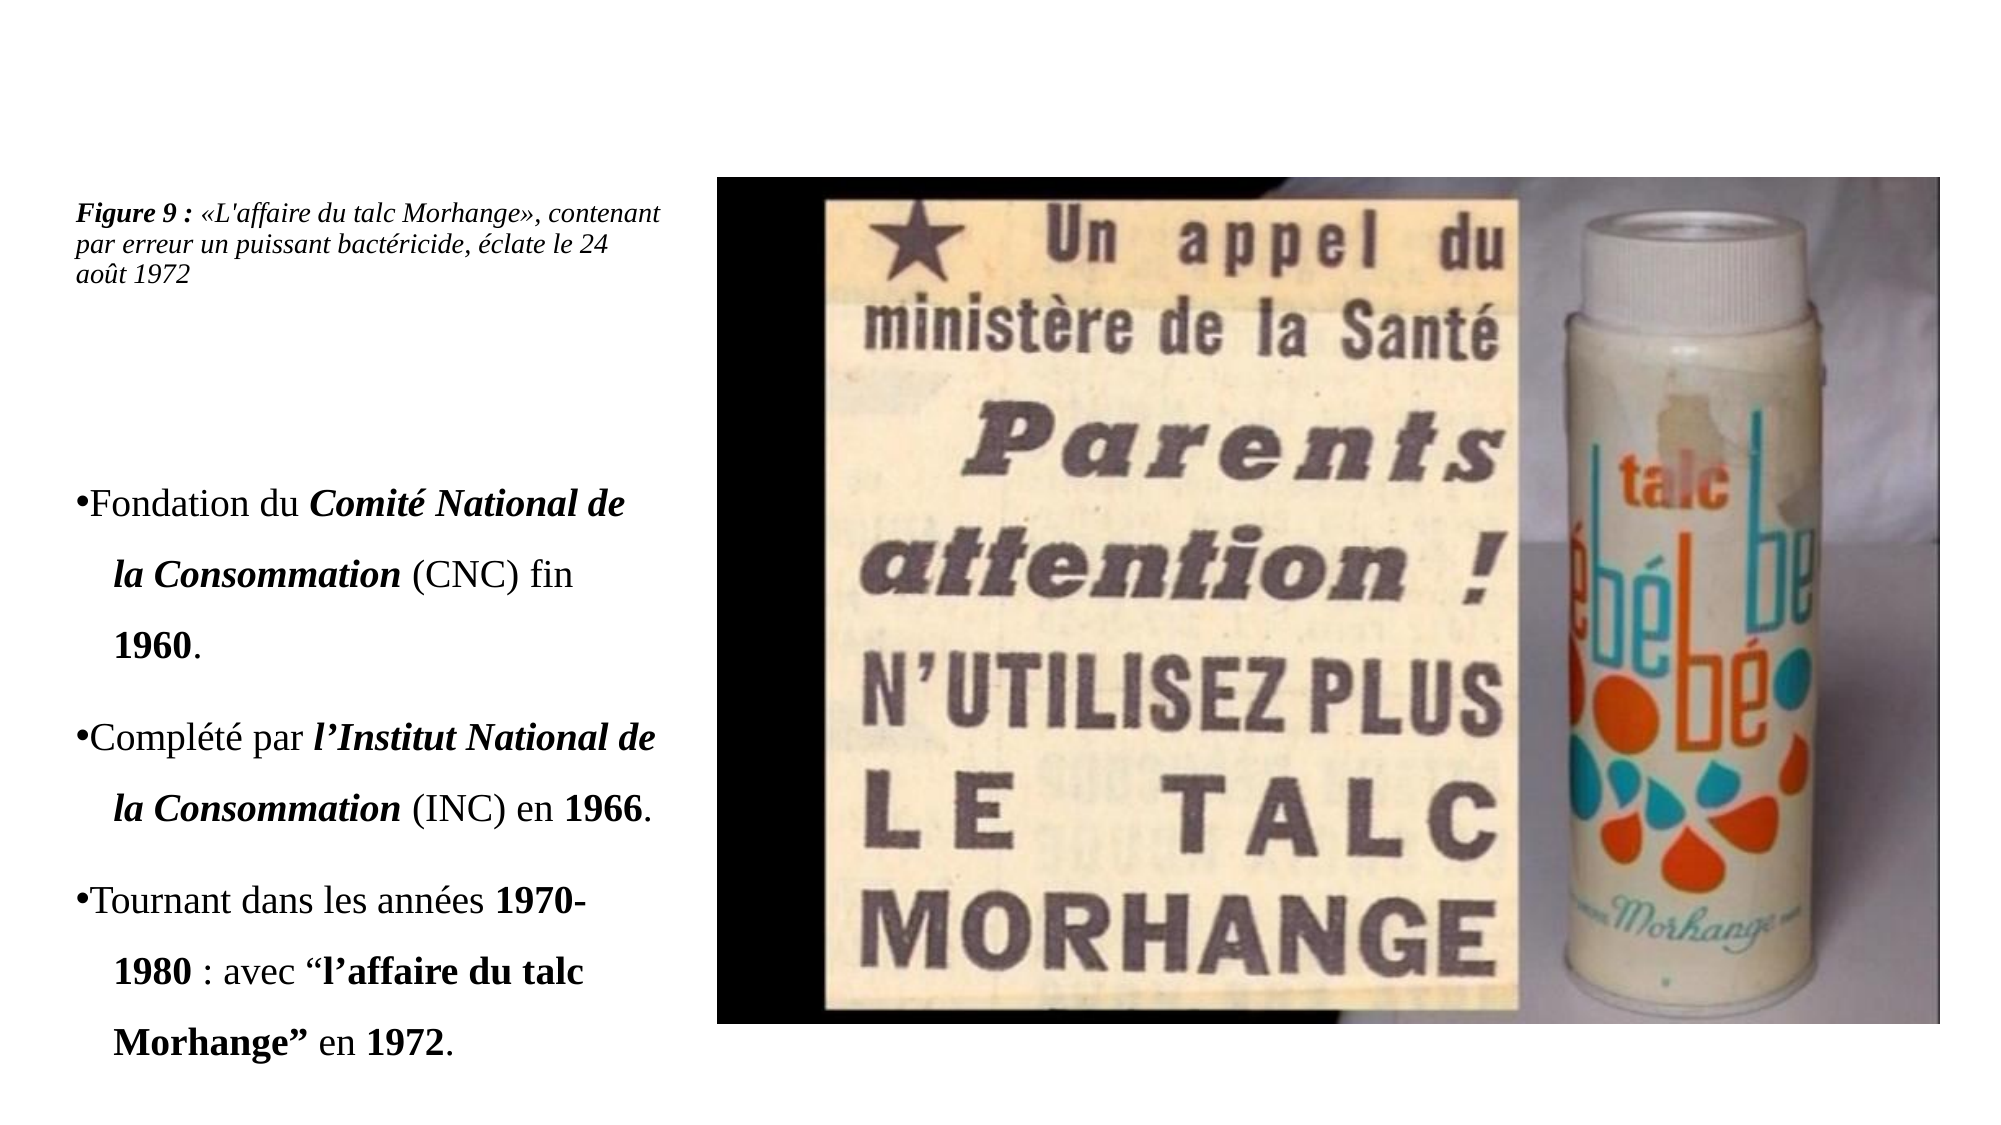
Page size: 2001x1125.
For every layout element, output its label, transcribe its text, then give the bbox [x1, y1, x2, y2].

picture [717, 177, 1940, 1024]
title Figure 9 : «L'affaire du talc Morhange», contenant par erreur un puissant bactéricide, éclate le 24 août 1972 [60, 190, 677, 298]
list Fondation du Comité National de la Consommation (CNC) fin 1960. Complété par l’Institut National de la Consommation (INC) en 1966. Tournant dans les années 1970-1980 : avec “l’affaire du talc Morhange” en 1972. [60, 445, 677, 1119]
